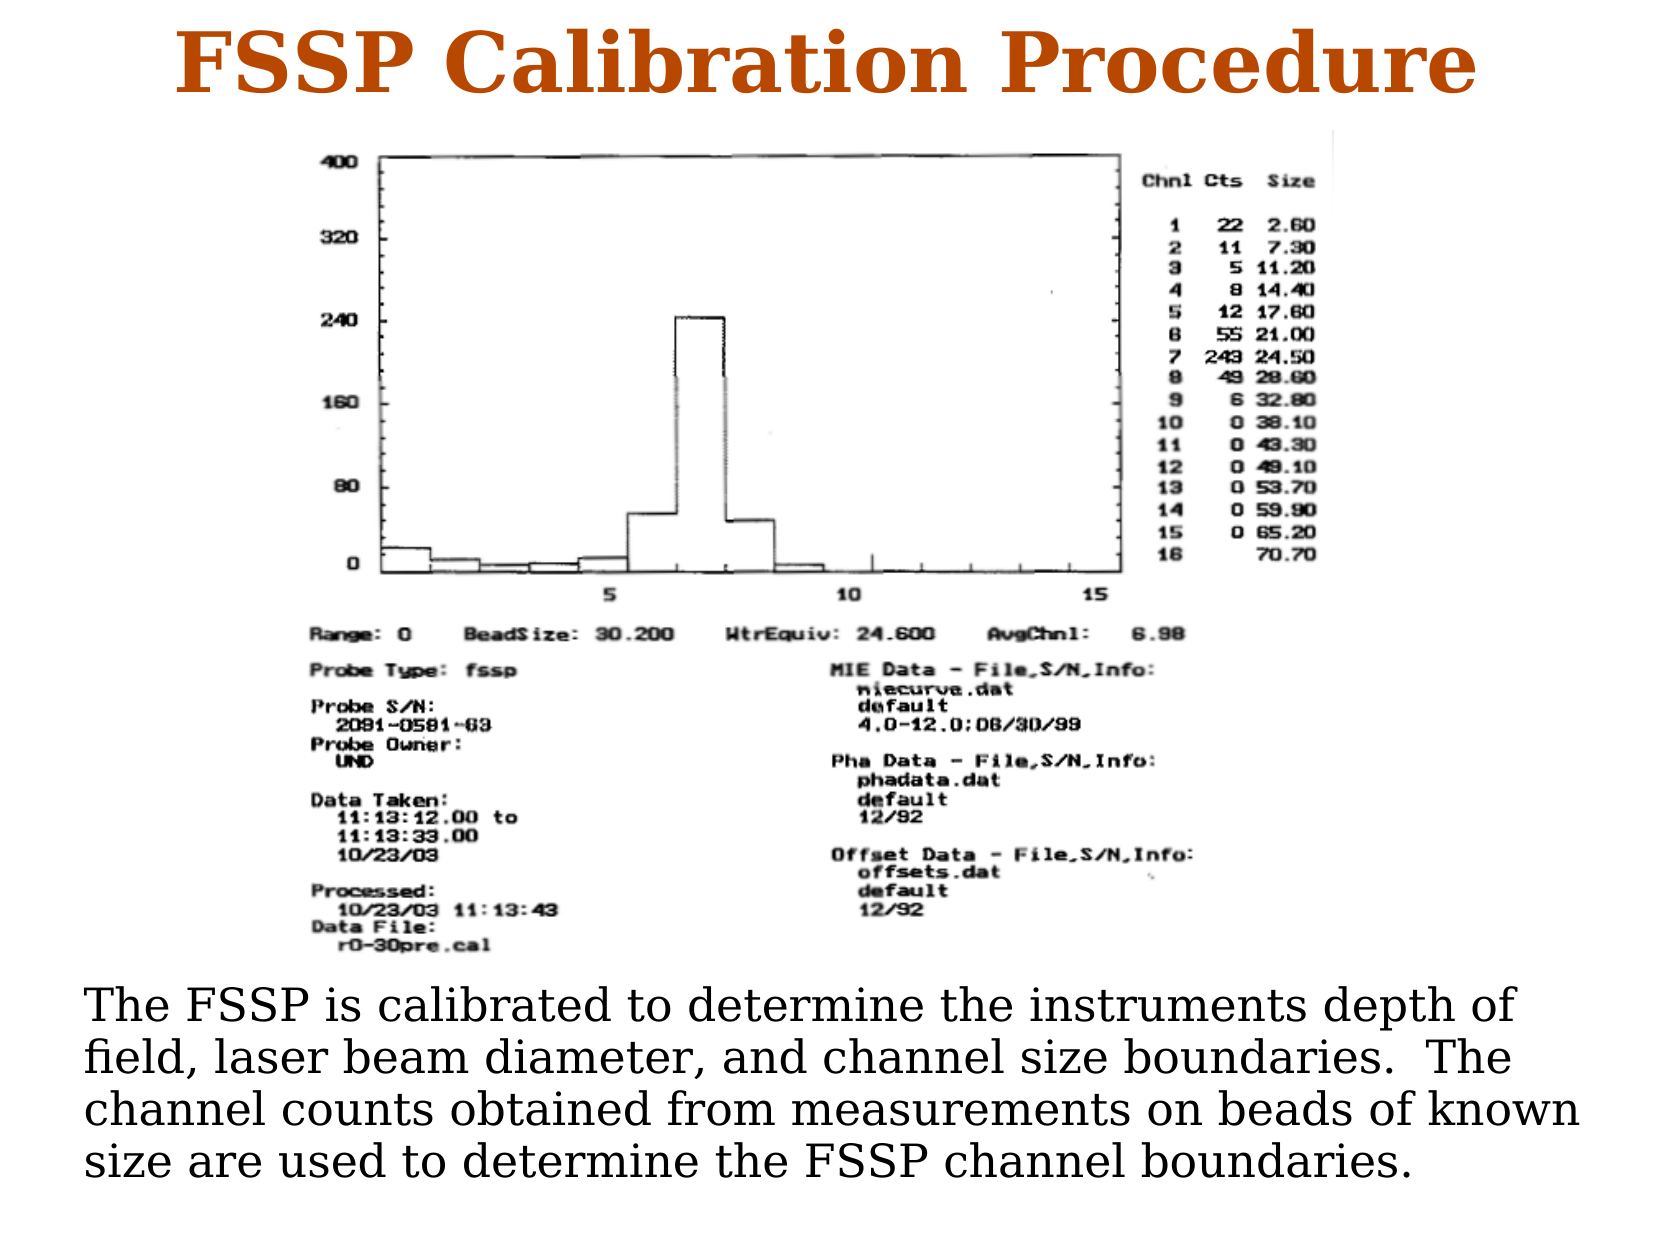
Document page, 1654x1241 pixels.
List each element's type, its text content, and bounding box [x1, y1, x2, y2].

text_box FSSP Calibration Procedure [0, 7, 1654, 119]
picture [300, 130, 1334, 971]
text_box The FSSP is calibrated to determine the instruments depth of field, laser beam diameter, and channel size boundaries. The channel counts obtained from measurements on beads of known size are used to determine the FSSP channel boundaries. [68, 971, 1607, 1224]
